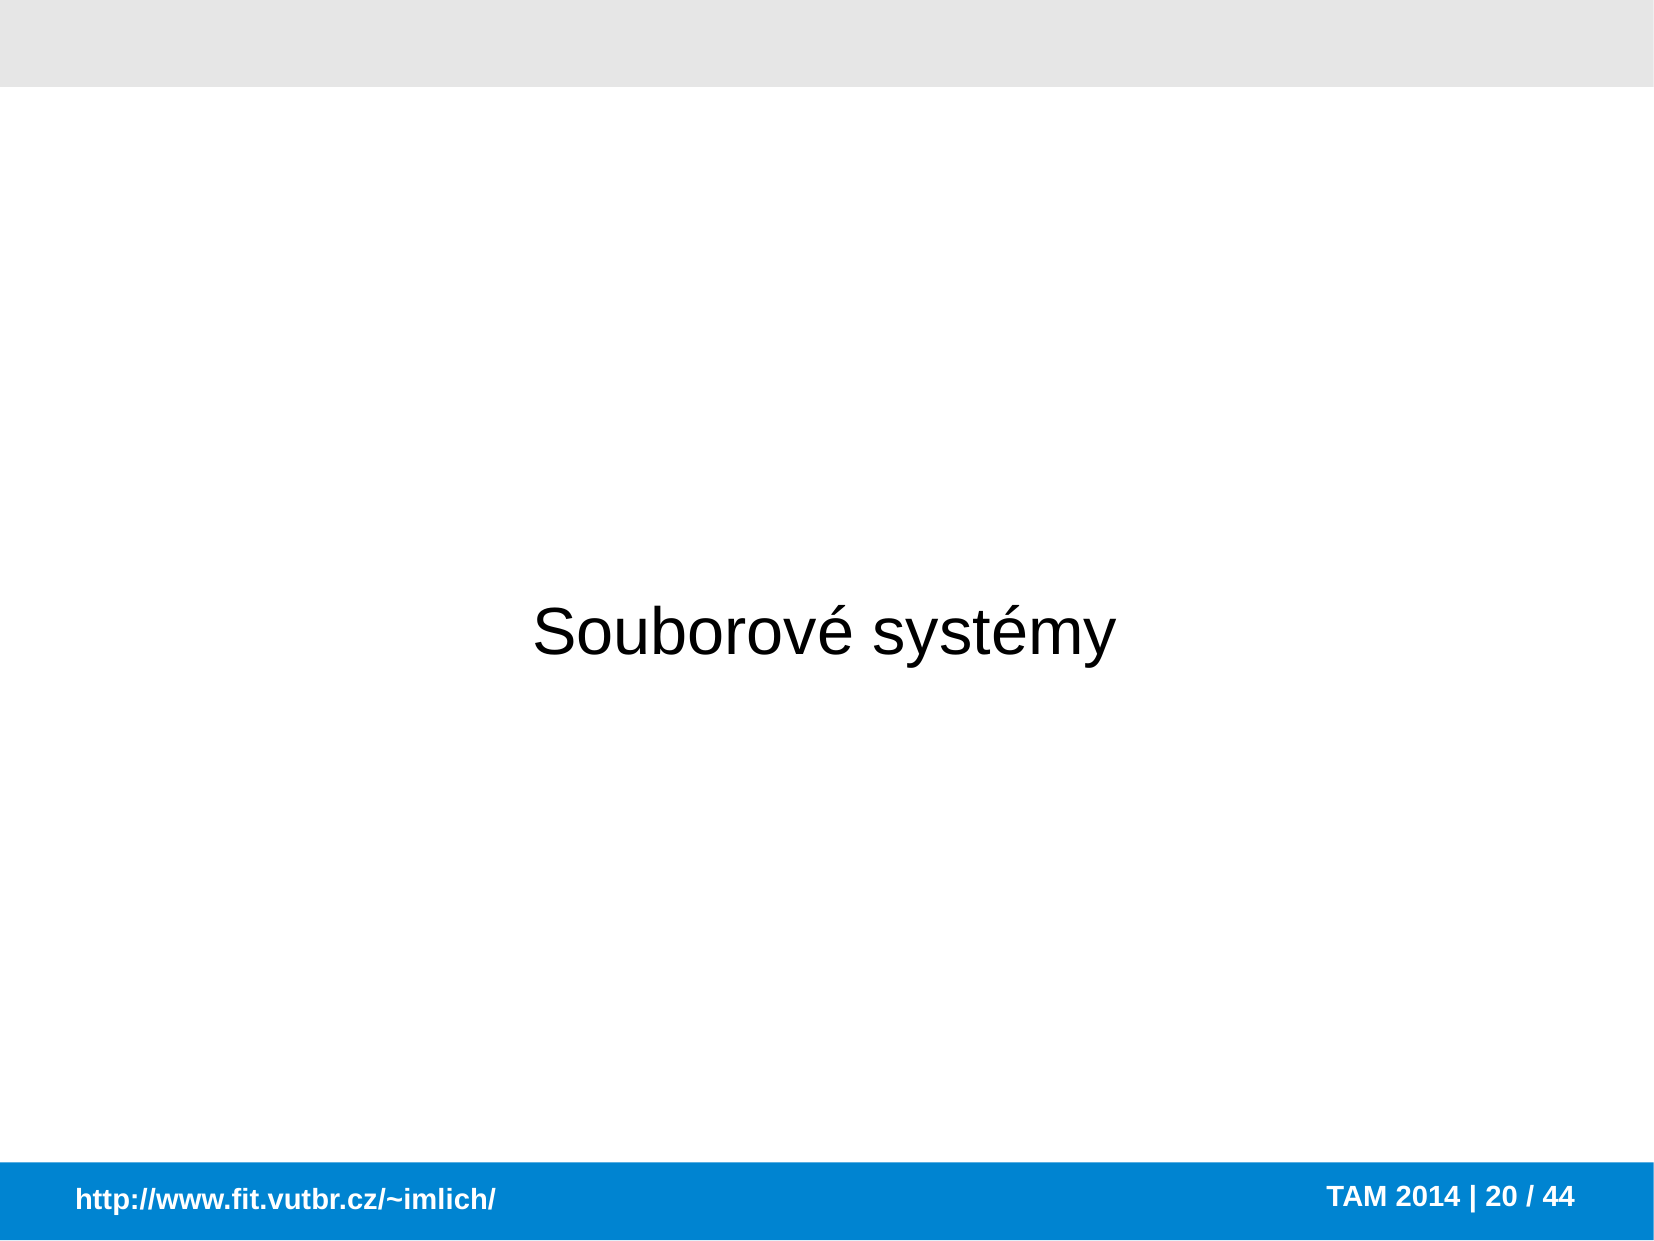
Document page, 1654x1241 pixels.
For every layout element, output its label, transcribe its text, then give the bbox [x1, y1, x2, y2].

subtitle Souborové systémy [37, 101, 1613, 1163]
